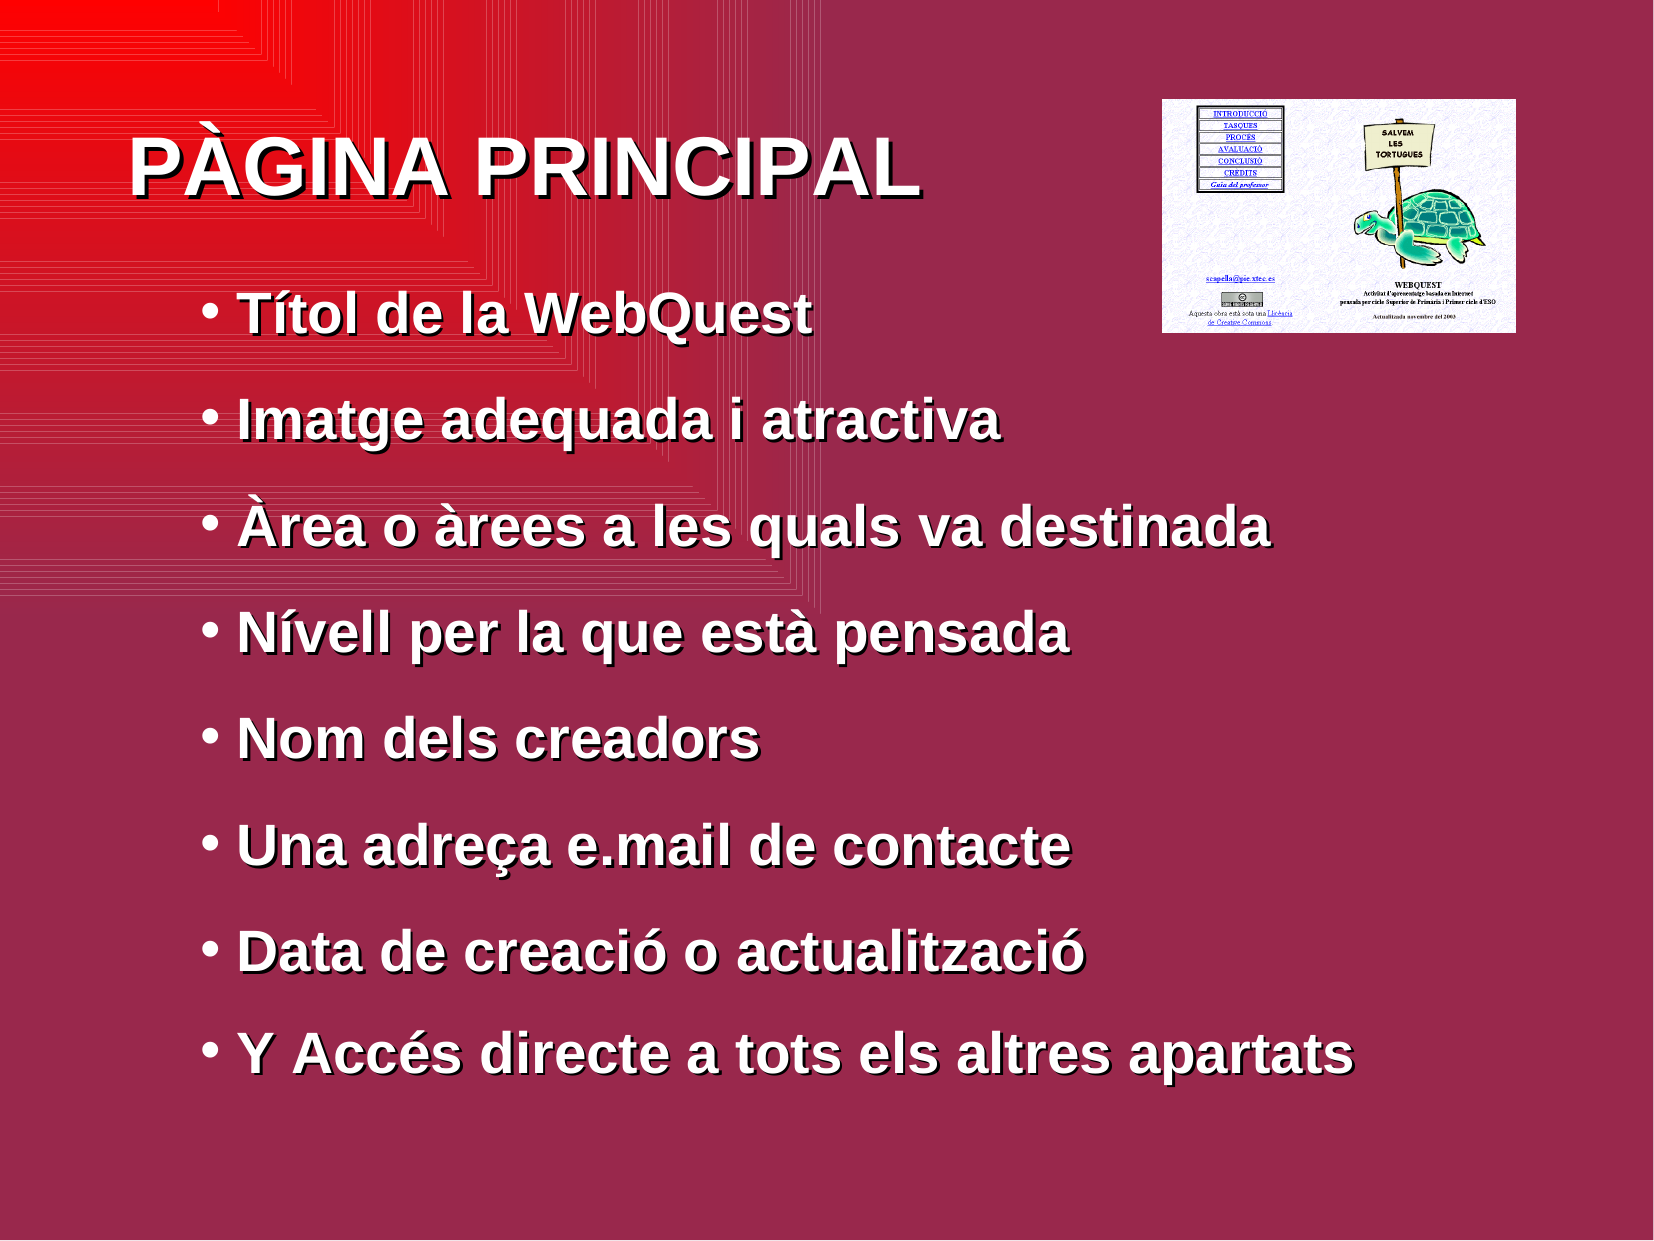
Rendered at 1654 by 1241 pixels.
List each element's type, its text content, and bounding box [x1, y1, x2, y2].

text_box PÀGINA PRINCIPAL [125, 112, 926, 220]
text_box Títol de la WebQuest Imatge adequada i atractiva Àrea o àrees a les quals va destinada Nívell per la que està pensada Nom dels creadors Una adreça e.mail de contacte Data de creació o actualització Y Accés directe a tots els altres apartats [199, 274, 1438, 1162]
picture [1162, 99, 1516, 333]
